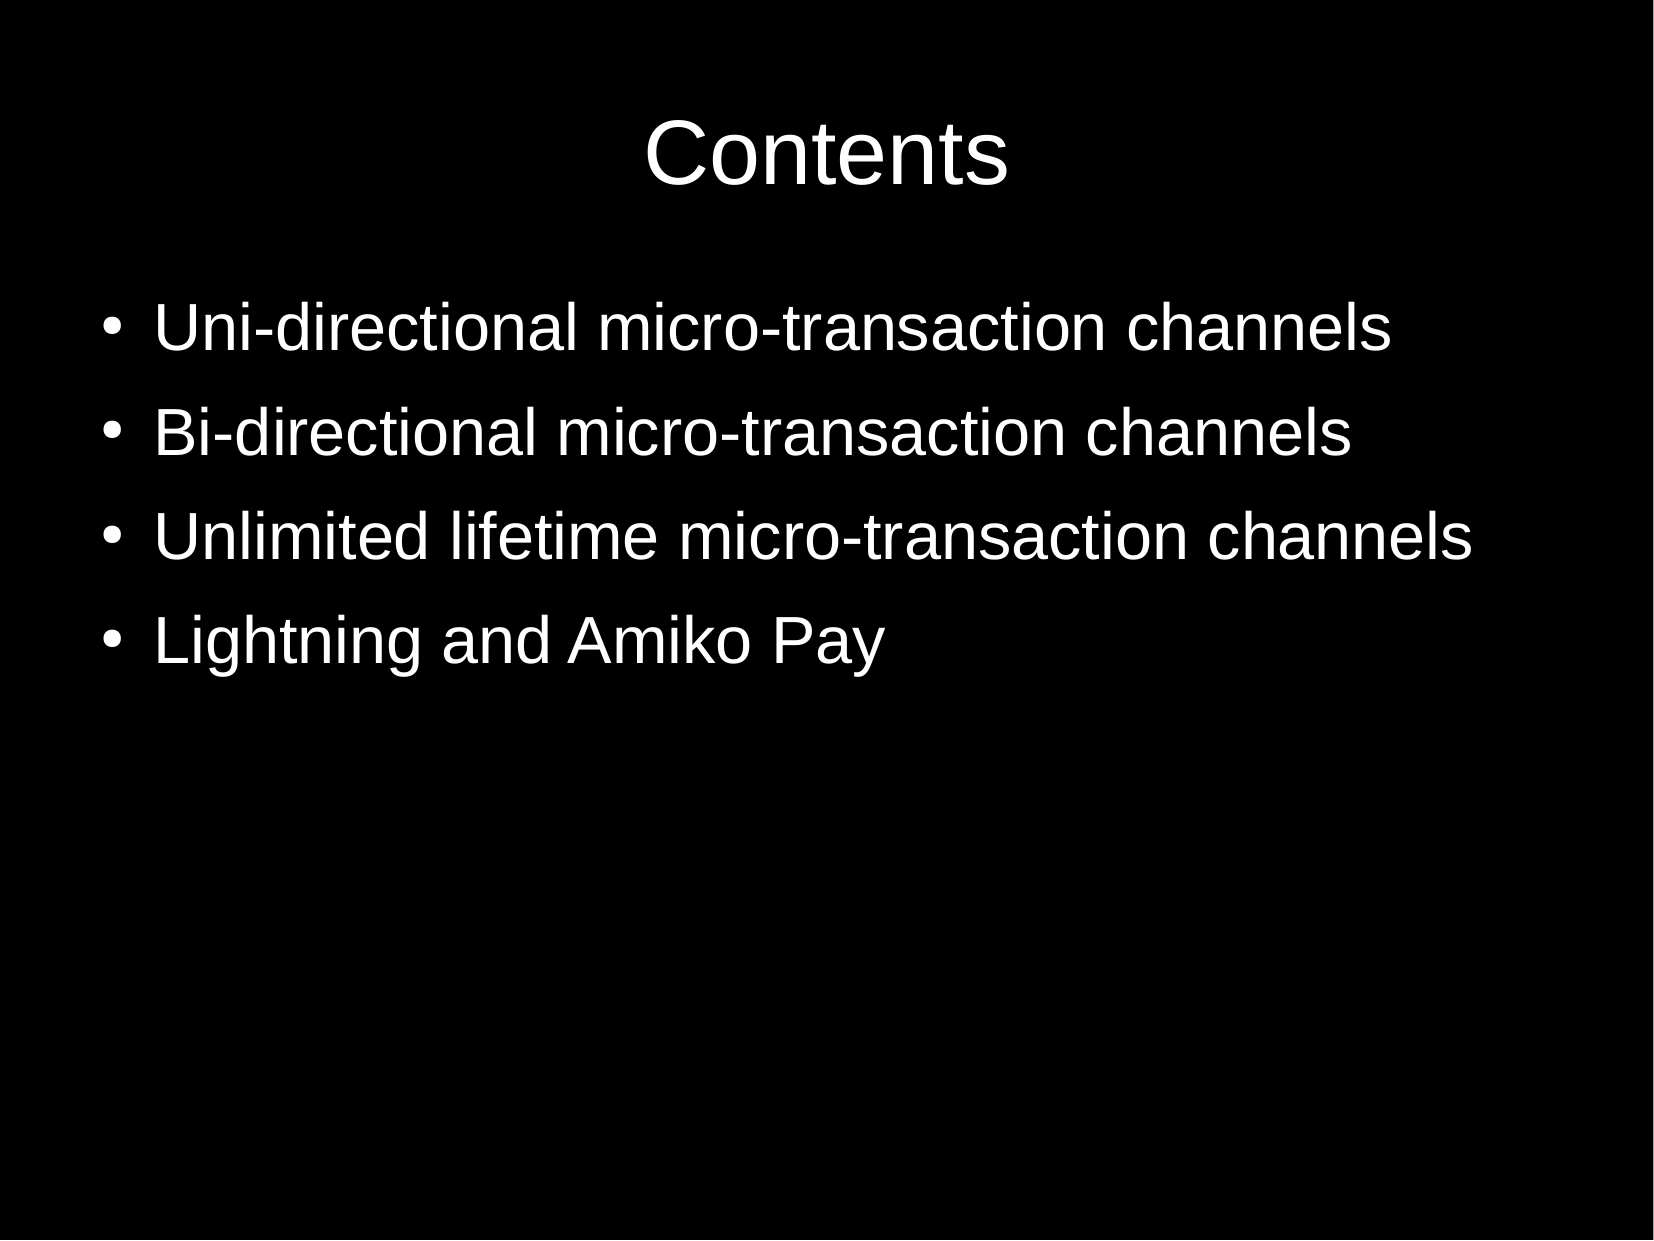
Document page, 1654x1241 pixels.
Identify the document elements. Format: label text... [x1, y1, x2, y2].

title Contents [82, 49, 1571, 257]
list Uni-directional micro-transaction channels Bi-directional micro-transaction channels Unlimited lifetime micro-transaction channels Lightning and Amiko Pay [82, 290, 1538, 1010]
